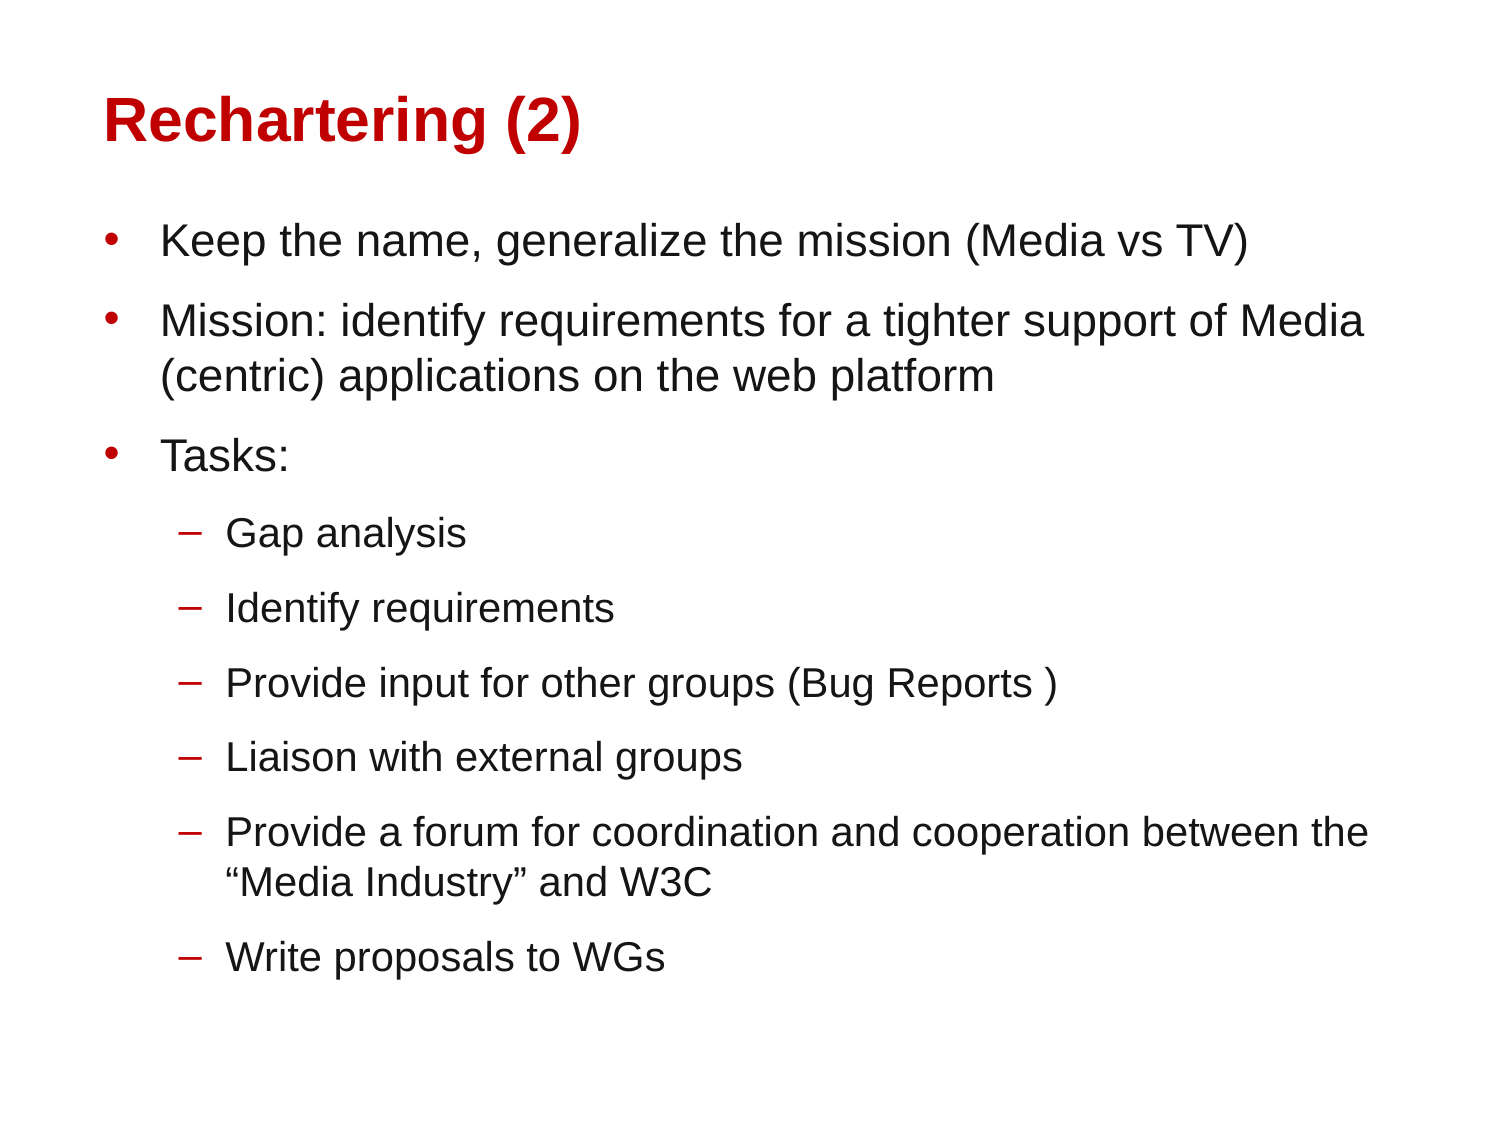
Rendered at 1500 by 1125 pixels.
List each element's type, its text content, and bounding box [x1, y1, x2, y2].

list Keep the name, generalize the mission (Media vs TV) Mission: identify requirements for a tighter support of Media (centric) applications on the web platform Tasks: Gap analysis Identify requirements Provide input for other groups (Bug Reports ) Liaison with external groups Provide a forum for coordination and cooperation between the “Media Industry” and W3C Write proposals to WGs [88, 203, 1412, 988]
title Rechartering (2) [88, 70, 1412, 162]
